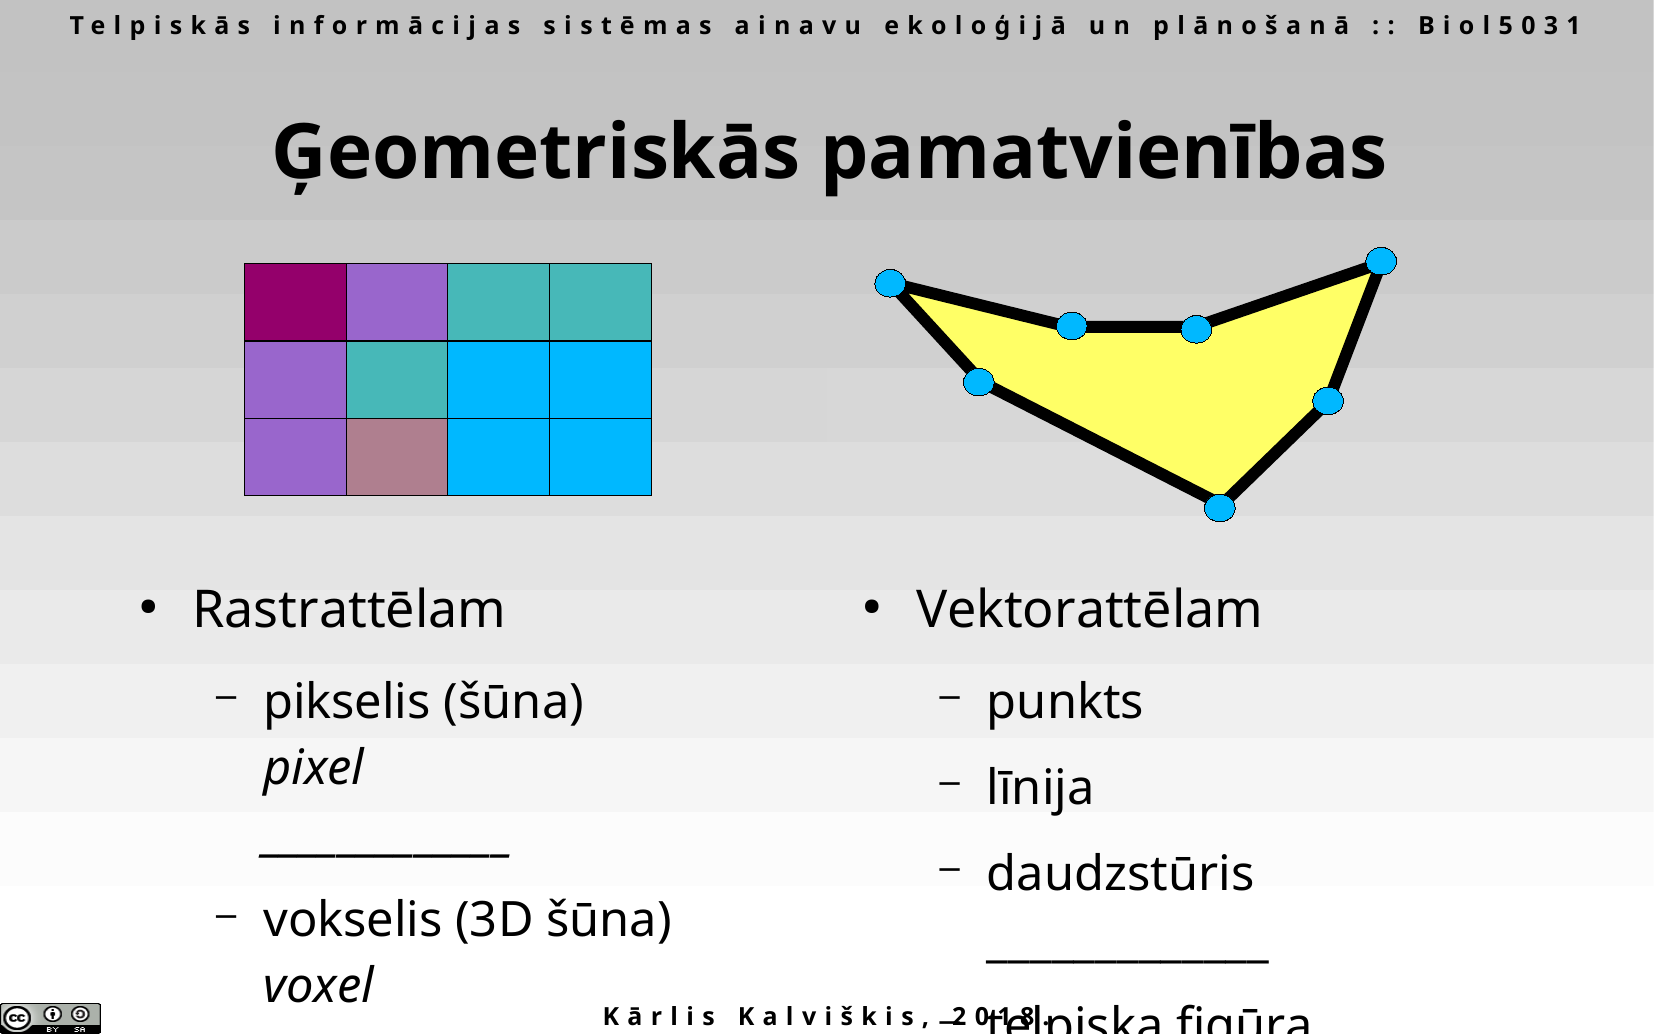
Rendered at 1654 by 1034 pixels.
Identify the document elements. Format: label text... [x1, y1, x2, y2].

text_box [874, 247, 1397, 522]
list Rastrattēlam pikselis (šūna) pixel _____________ vokselis (3D šūna) voxel [121, 572, 811, 1010]
title Ģeometriskās pamatvienības [34, 50, 1626, 247]
text_box [244, 263, 652, 496]
list Vektorattēlam punkts līnija daudzstūris _____________ telpiska figūra [845, 572, 1535, 1034]
picture [0, 0, 1654, 1034]
